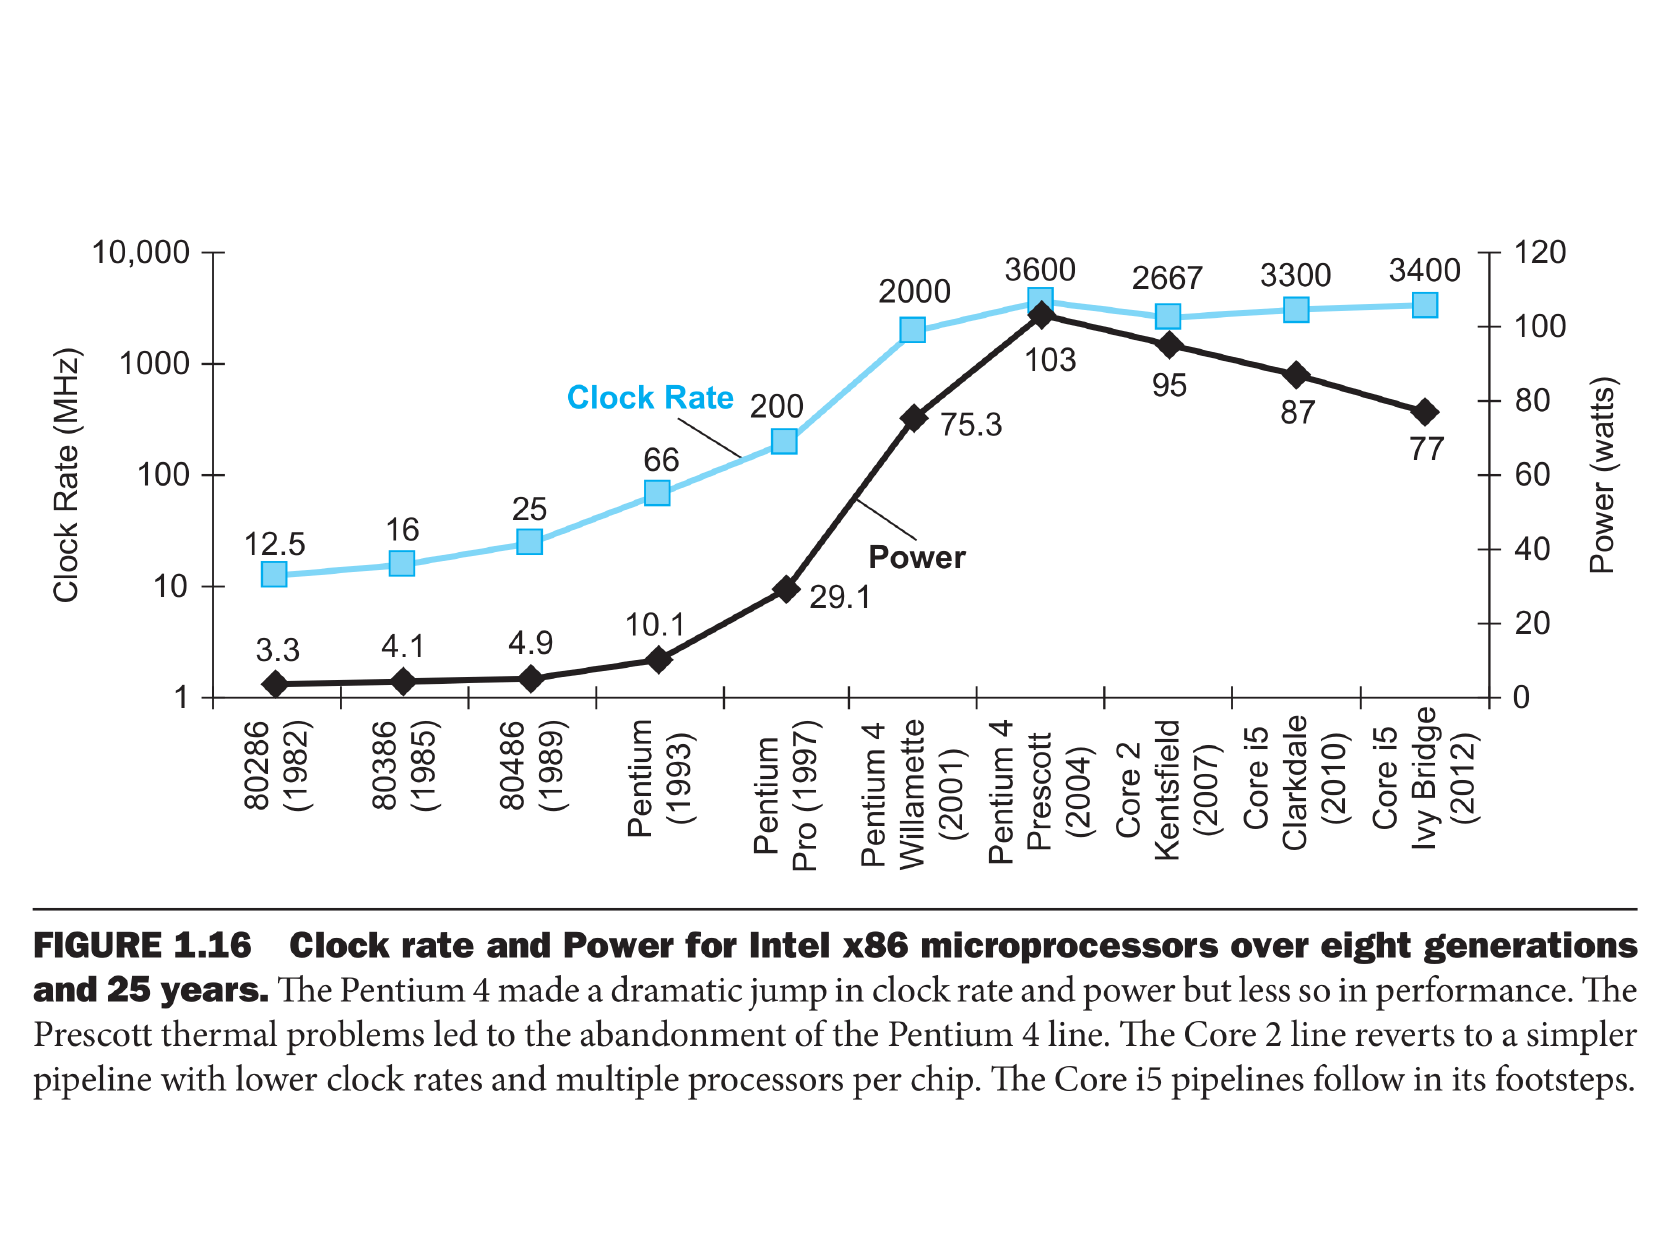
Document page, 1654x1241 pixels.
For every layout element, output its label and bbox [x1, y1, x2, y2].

picture [0, 187, 1651, 1113]
